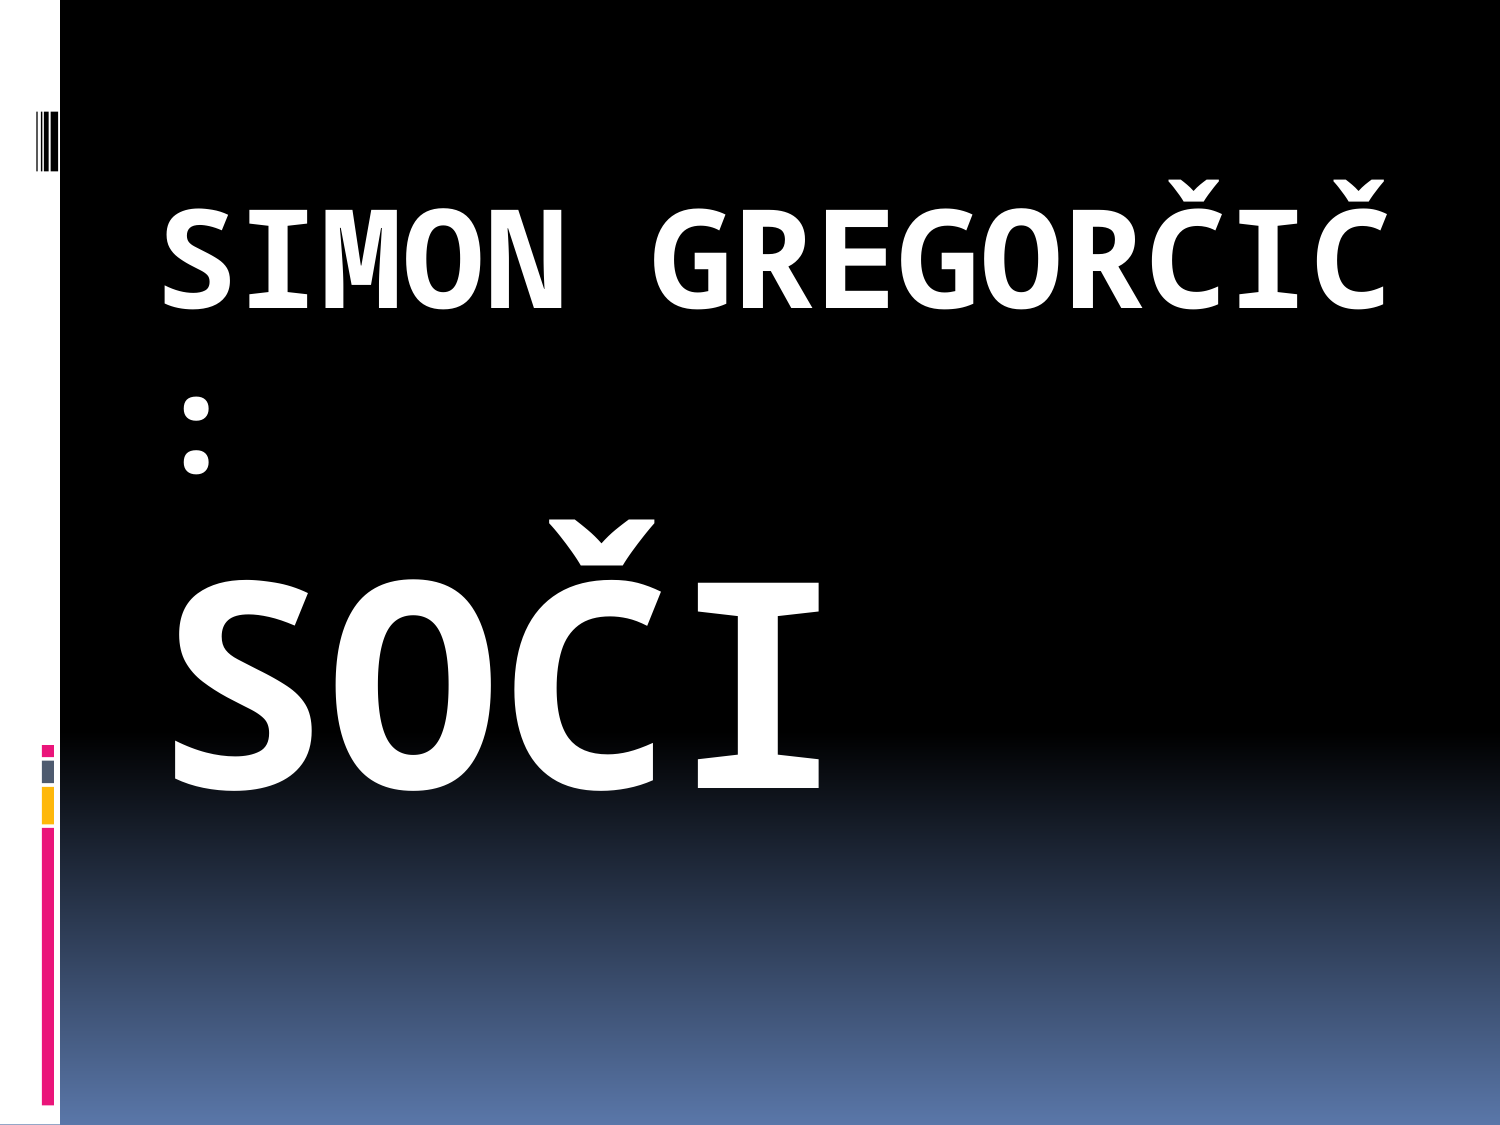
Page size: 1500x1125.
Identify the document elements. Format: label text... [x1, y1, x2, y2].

title SIMON GREGORČIČ : SOČI [140, 164, 1416, 488]
